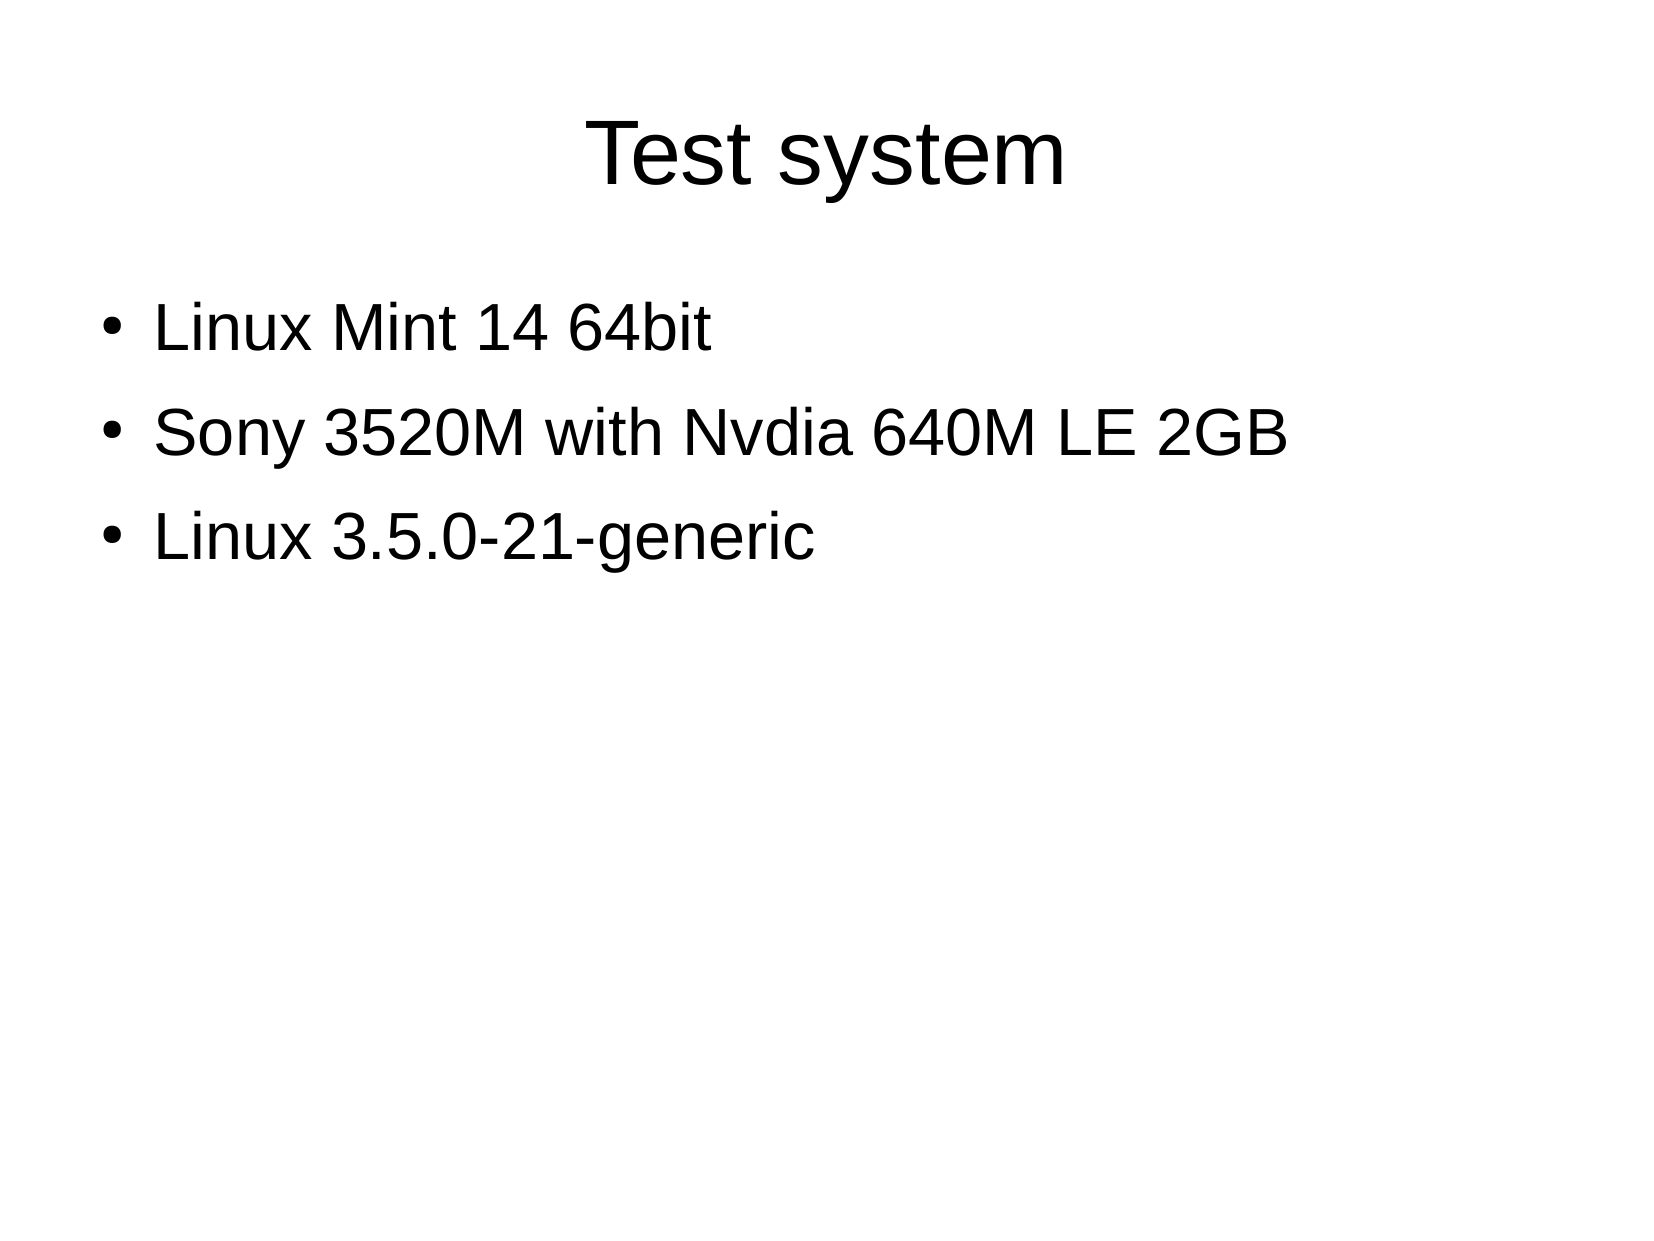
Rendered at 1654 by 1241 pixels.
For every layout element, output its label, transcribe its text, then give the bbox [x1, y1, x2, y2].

list Linux Mint 14 64bit Sony 3520M with Nvdia 640M LE 2GB Linux 3.5.0-21-generic [82, 290, 1538, 1010]
title Test system [82, 49, 1571, 257]
